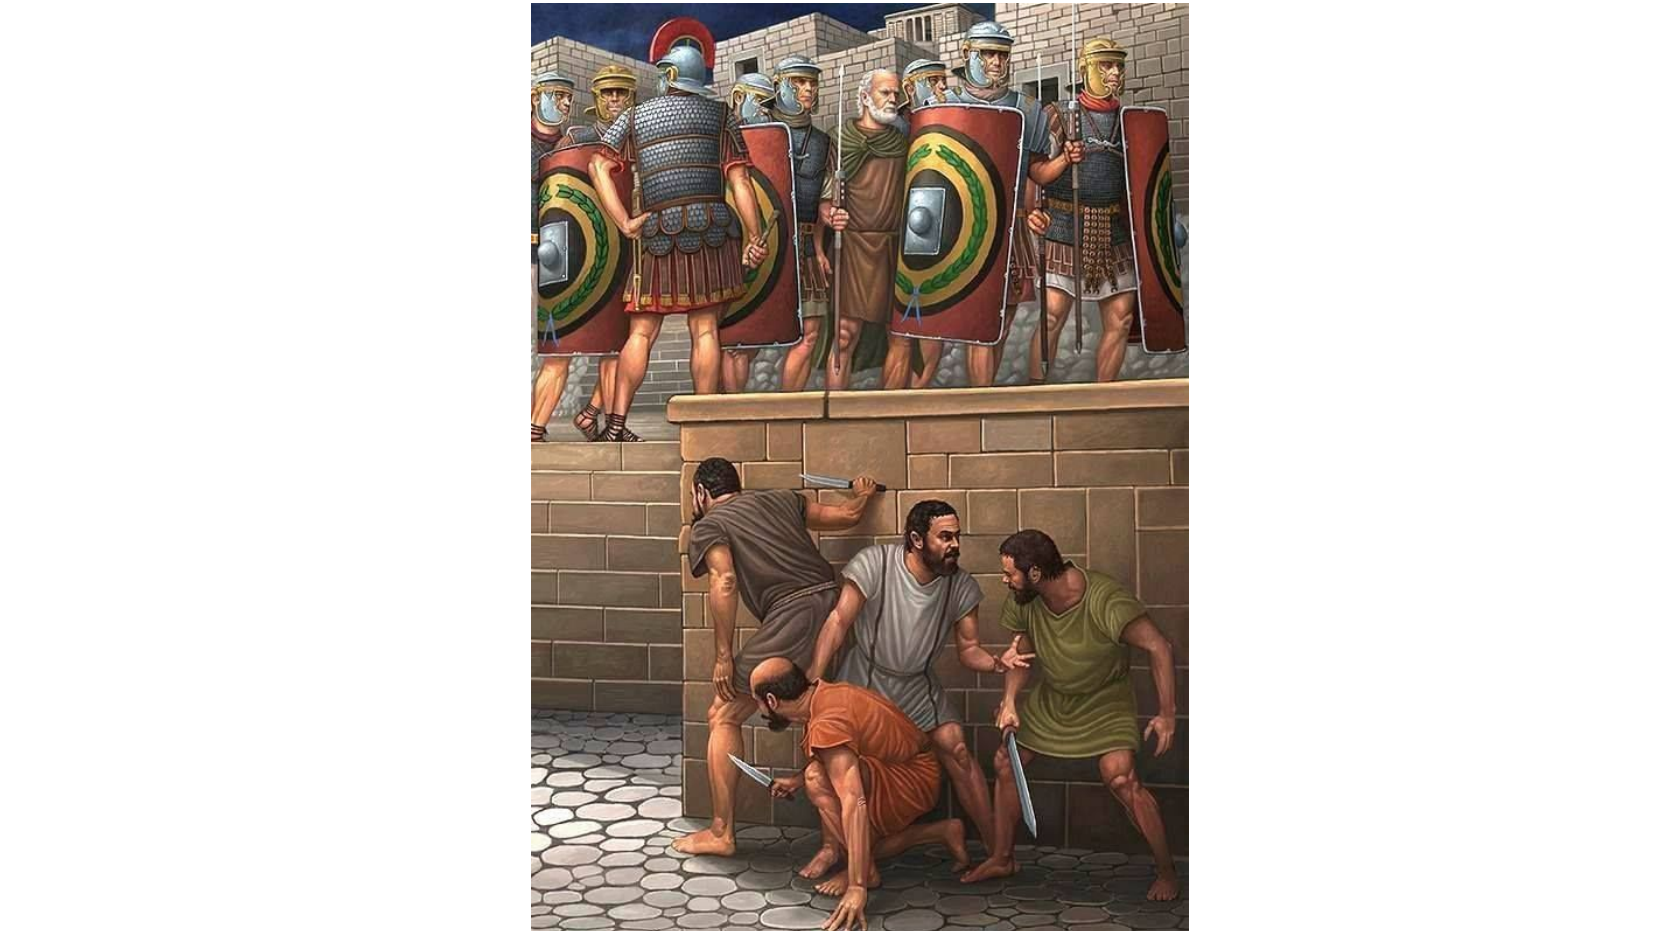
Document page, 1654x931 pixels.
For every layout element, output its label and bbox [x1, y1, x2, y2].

picture [531, 3, 1189, 931]
